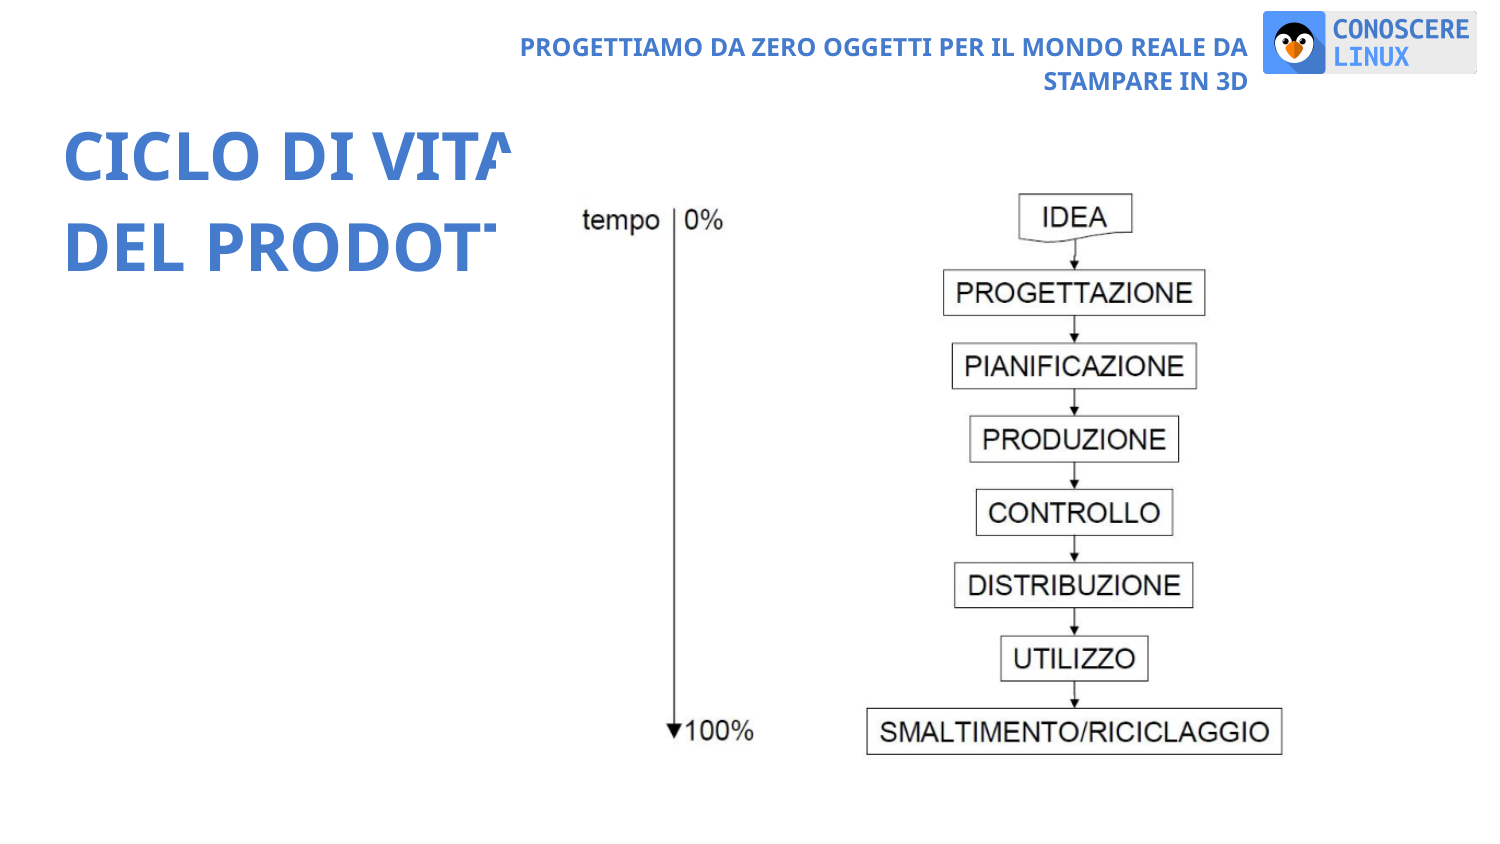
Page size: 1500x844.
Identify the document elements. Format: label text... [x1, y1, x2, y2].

text_box PROGETTIAMO DA ZERO OGGETTI PER IL MONDO REALE DA STAMPARE IN 3D [437, 21, 1264, 91]
picture [496, 153, 1482, 779]
text_box CICLO DI VITA DEL PRODOTTO [47, 102, 603, 260]
picture [1263, 11, 1477, 74]
